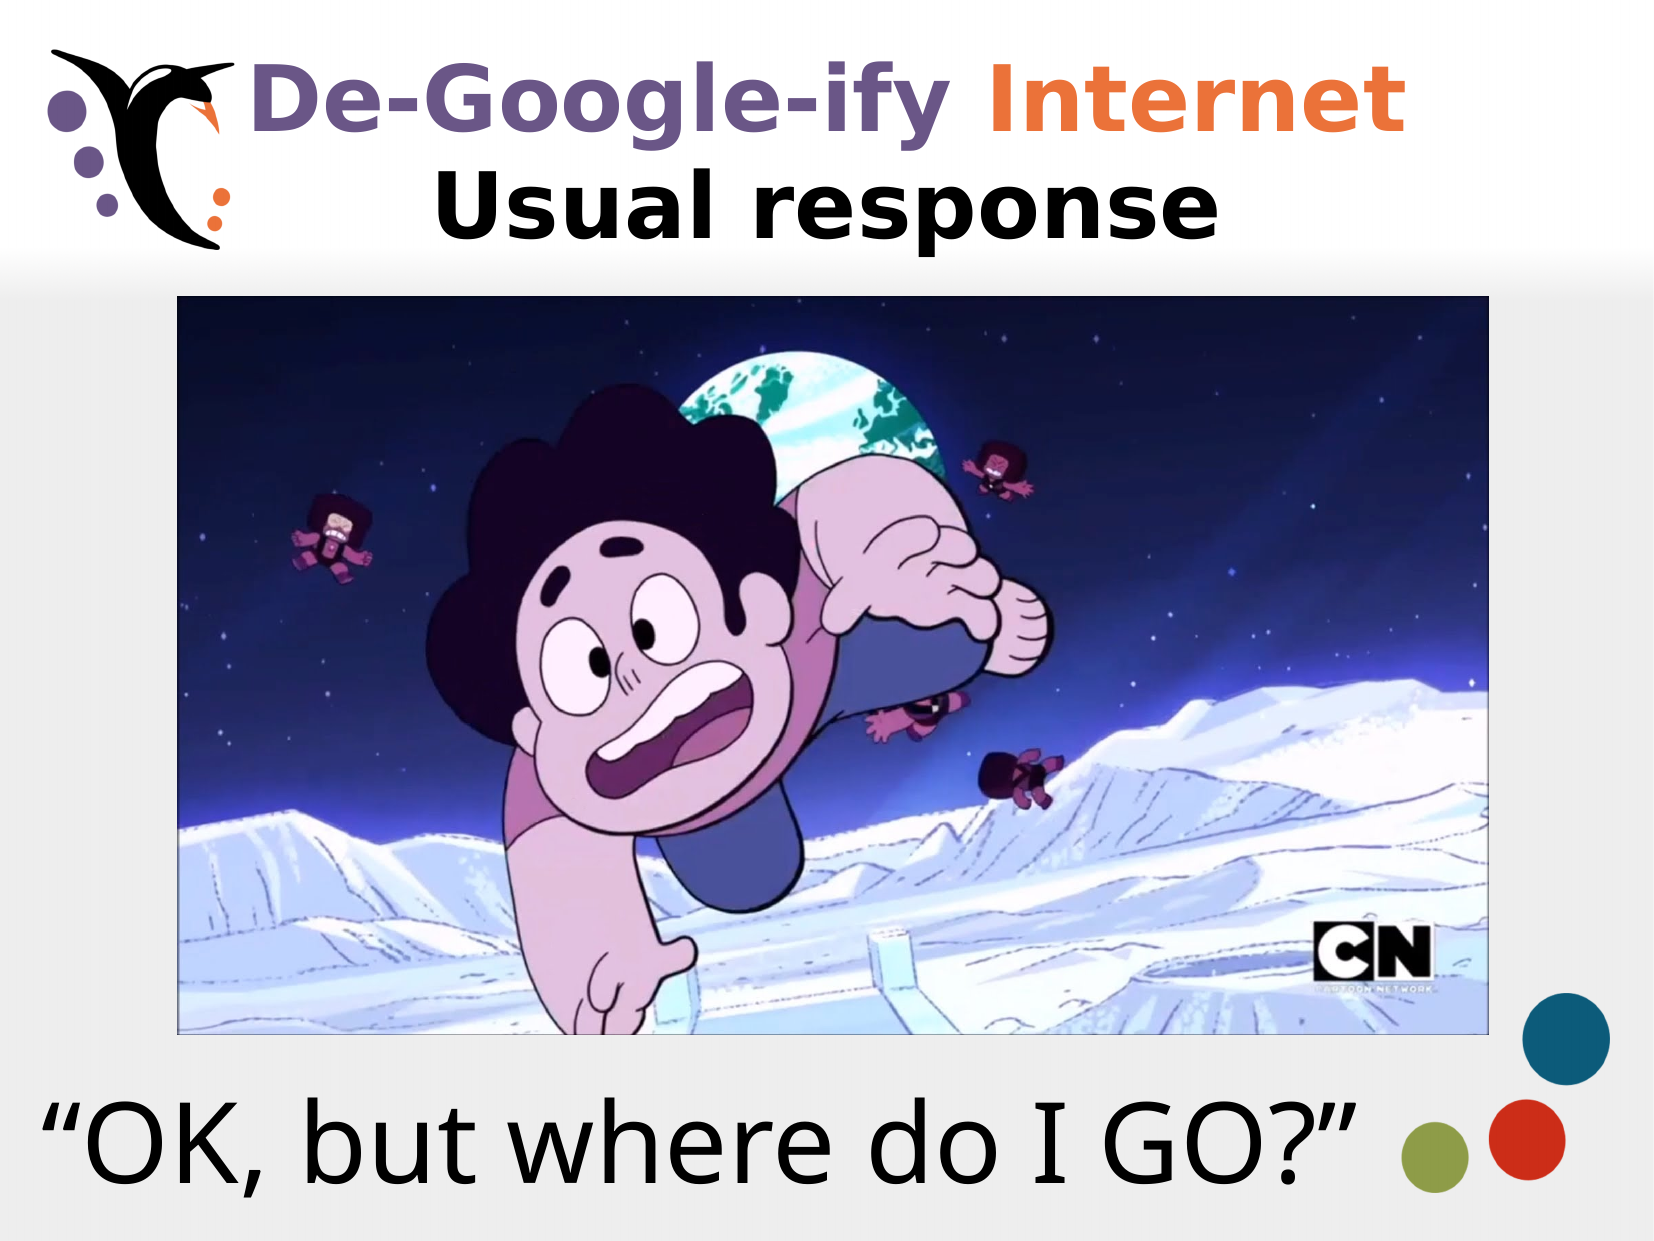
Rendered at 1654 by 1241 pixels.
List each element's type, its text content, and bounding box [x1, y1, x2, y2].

text_box “OK, but where do I GO?” [41, 1072, 1530, 1208]
title De-Google-ify Internet Usual response [82, 45, 1571, 261]
picture [0, 0, 1654, 1241]
